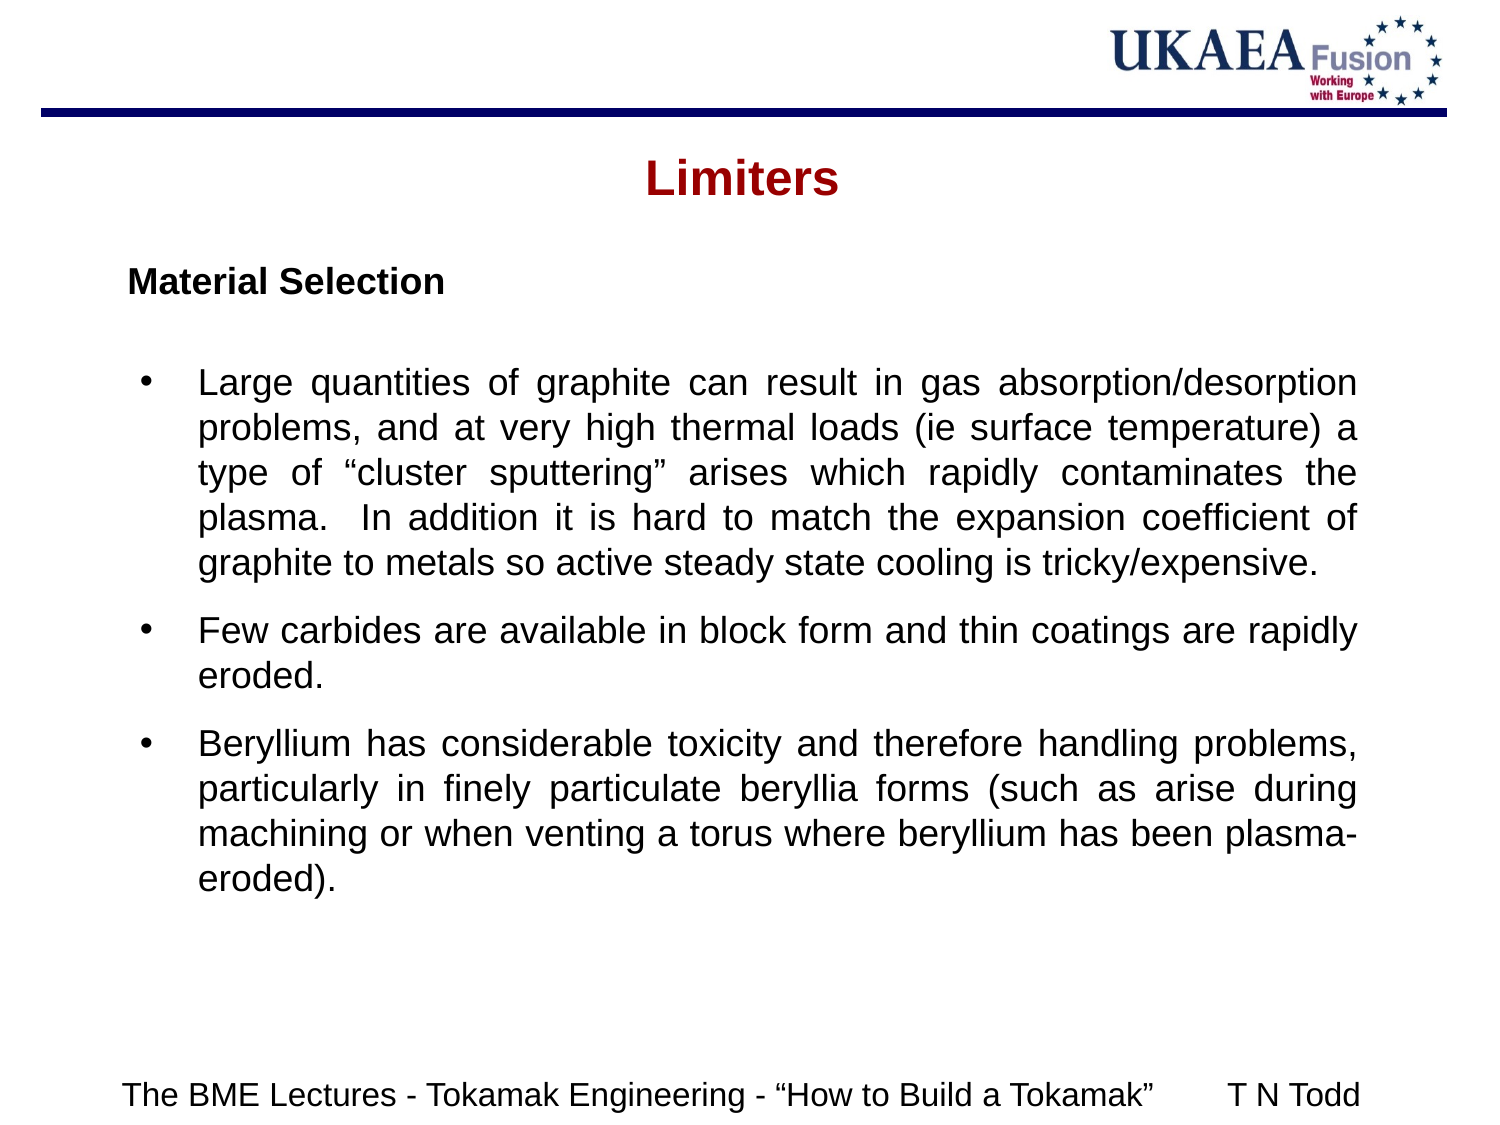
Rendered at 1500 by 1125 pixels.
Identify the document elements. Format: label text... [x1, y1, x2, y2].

text_box Material Selection [112, 249, 771, 311]
text_box Limiters [349, 137, 1136, 213]
text_box Large quantities of graphite can result in gas absorption/desorption problems, and at very high thermal loads (ie surface temperature) a type of “cluster sputtering” arises which rapidly contaminates the plasma. In addition it is hard to match the expansion coefficient of graphite to metals so active steady state cooling is tricky/expensive. Few carbides are available in block form and thin coatings are rapidly eroded. Beryllium has considerable toxicity and therefore handling problems, particularly in finely particulate beryllia forms (such as arise during machining or when venting a torus where beryllium has been plasma-eroded). [124, 349, 1373, 908]
picture [1107, 15, 1443, 106]
